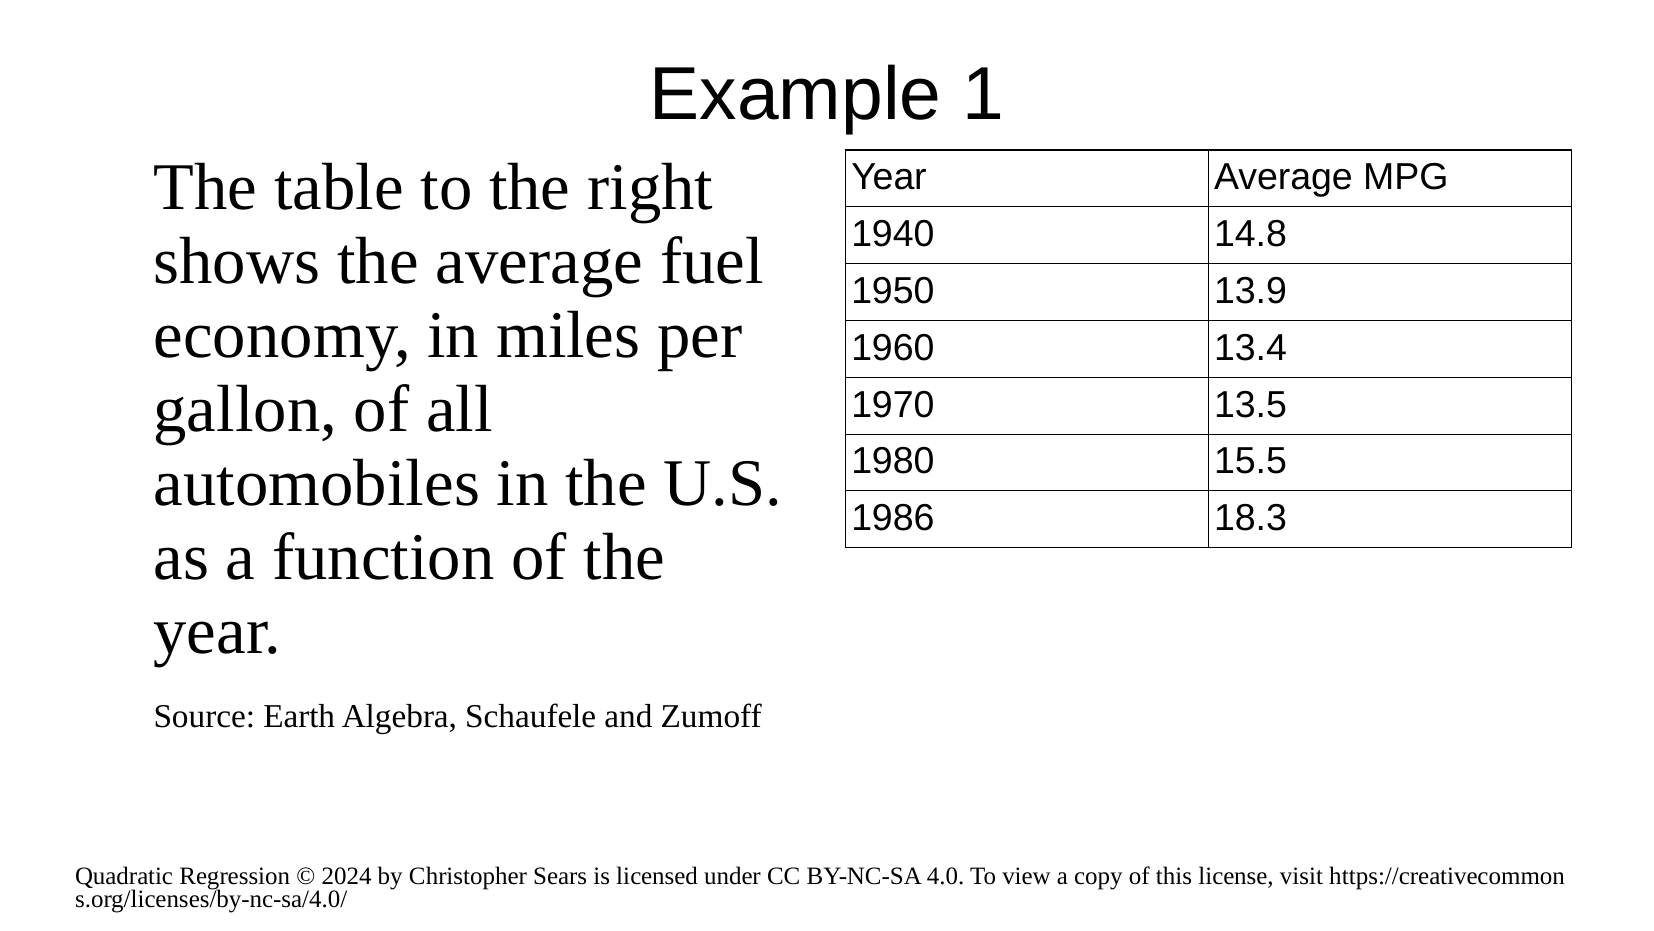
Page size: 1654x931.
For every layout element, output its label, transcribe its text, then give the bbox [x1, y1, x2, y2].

list The table to the right shows the average fuel economy, in miles per gallon, of all automobiles in the U.S. as a function of the year. Source: Earth Algebra, Schaufele and Zumoff [82, 150, 809, 826]
table_cell 1940 [846, 207, 1208, 263]
table_cell 13.5 [1209, 378, 1571, 434]
table_cell 18.3 [1209, 491, 1571, 547]
table_cell 1970 [846, 378, 1208, 434]
table_cell 14.8 [1209, 207, 1571, 263]
table_cell 1950 [846, 264, 1208, 320]
table_cell 13.9 [1209, 264, 1571, 320]
table_cell 1980 [846, 435, 1208, 490]
table_cell 13.4 [1209, 321, 1571, 377]
title Example 1 [82, 37, 1571, 151]
table_header Year [846, 151, 1208, 206]
table_cell 1960 [846, 321, 1208, 377]
table_cell 15.5 [1209, 435, 1571, 490]
table_header Average MPG [1209, 151, 1571, 206]
table_cell 1986 [846, 491, 1208, 547]
